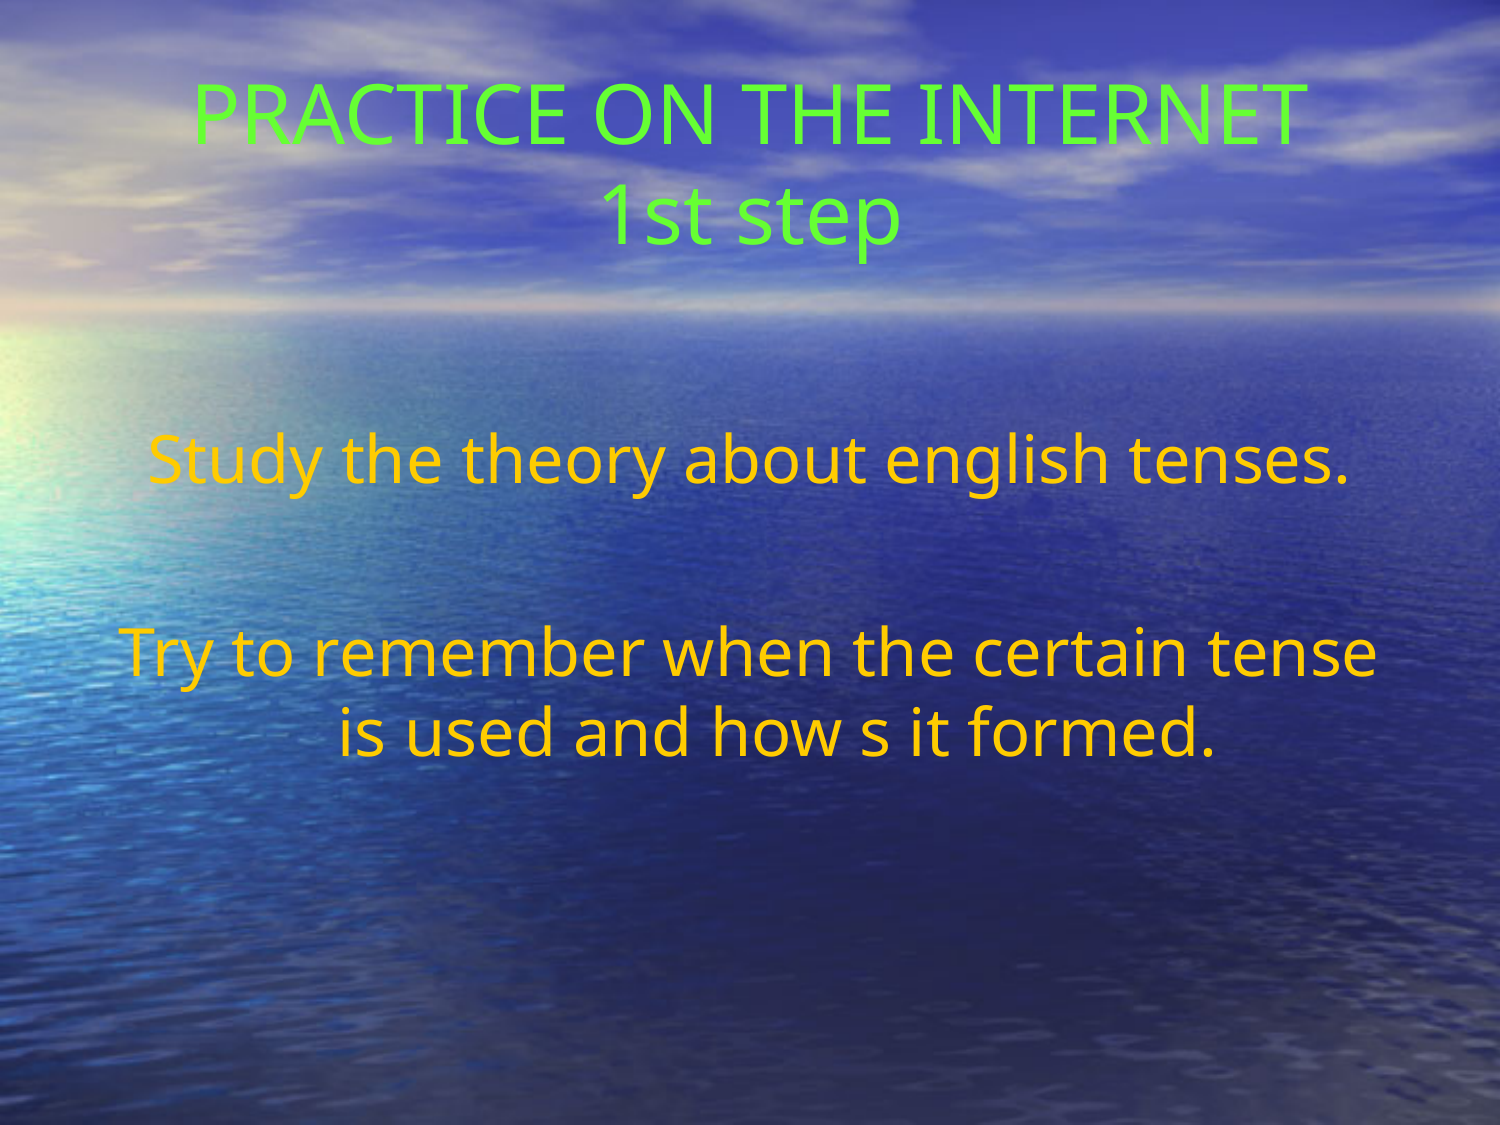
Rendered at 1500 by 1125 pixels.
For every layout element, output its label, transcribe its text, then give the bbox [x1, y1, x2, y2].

list Study the theory about english tenses. Try to remember when the certain tense is used and how s it formed. [75, 312, 1425, 988]
picture [0, 0, 1500, 1125]
title PRACTICE ON THE INTERNET 1st step [75, 47, 1425, 275]
